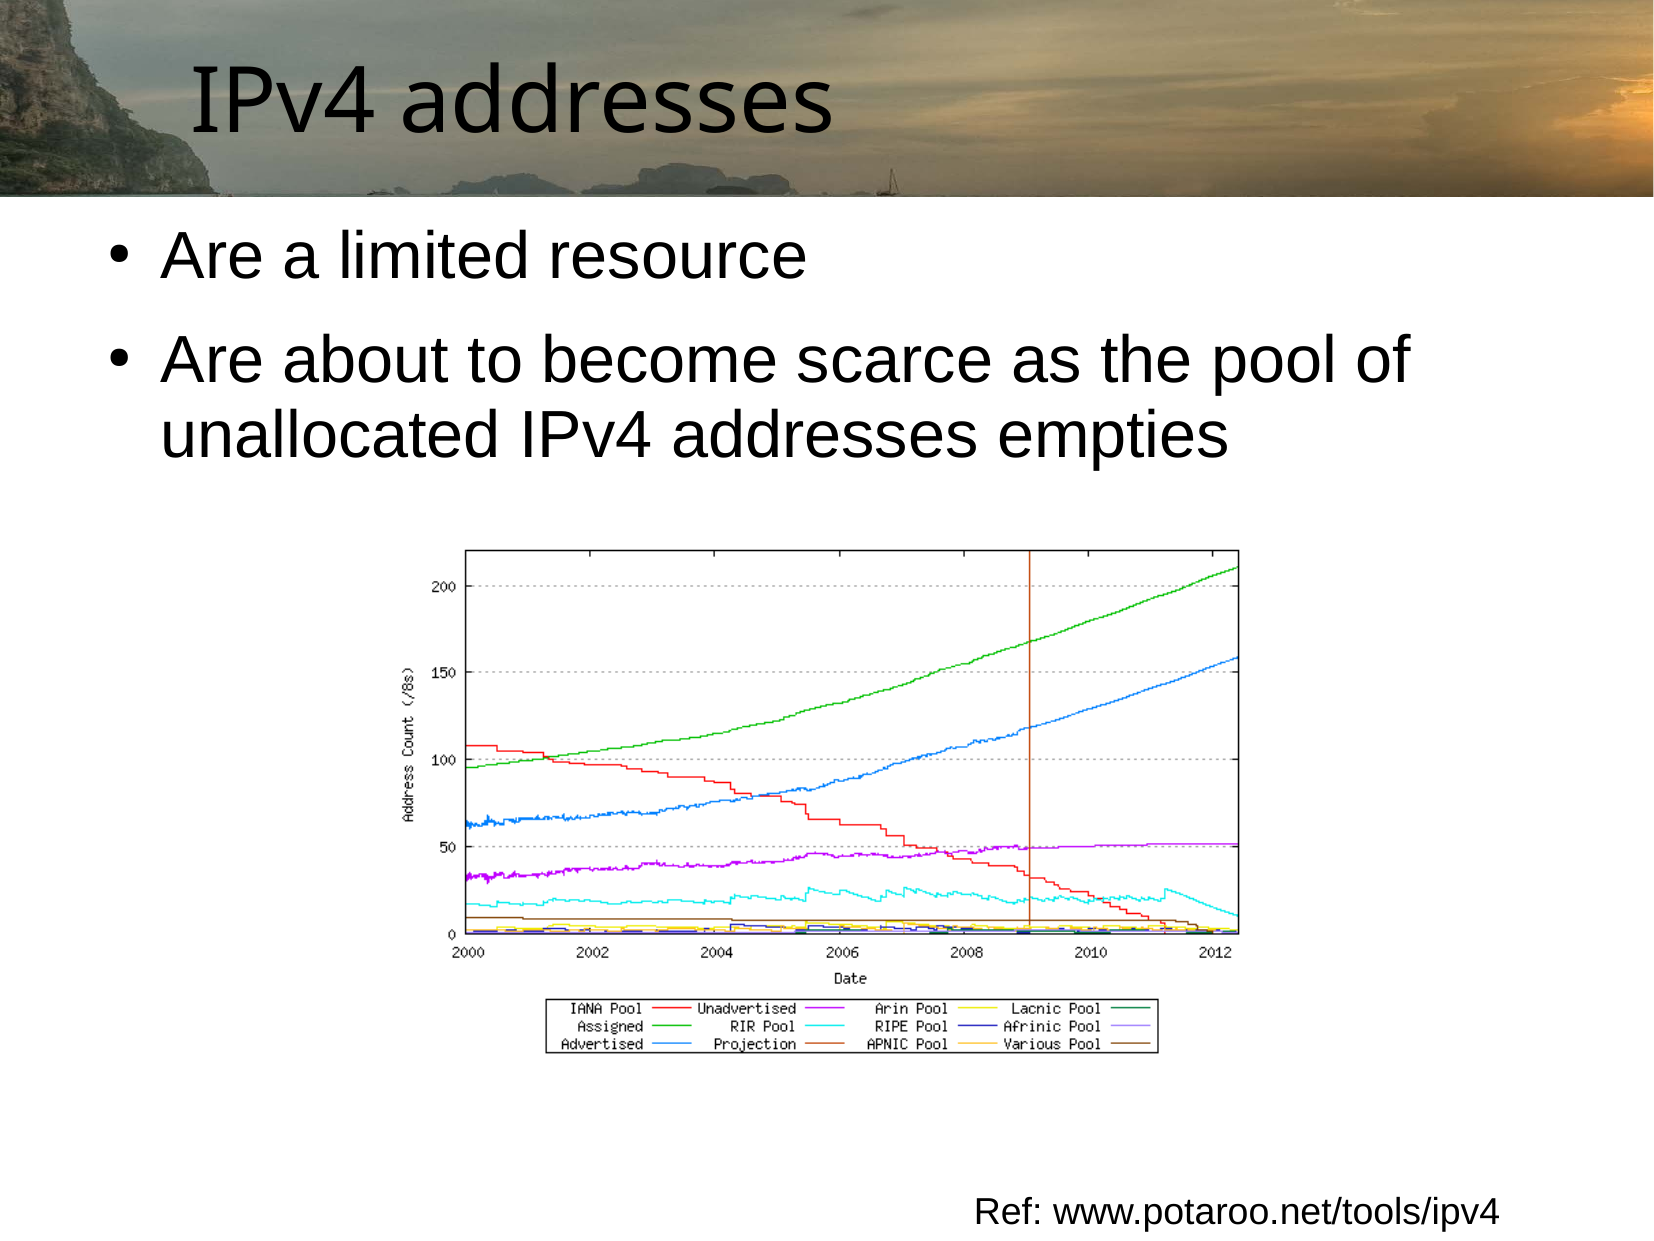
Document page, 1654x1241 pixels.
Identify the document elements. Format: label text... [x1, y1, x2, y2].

list Are a limited resource Are about to become scarce as the pool of unallocated IPv4 addresses empties [89, 217, 1578, 1226]
text_box Ref: www.potaroo.net/tools/ipv4 [959, 1183, 1654, 1241]
title IPv4 addresses [190, 0, 1571, 194]
picture [390, 535, 1264, 1059]
picture [0, 0, 1654, 197]
